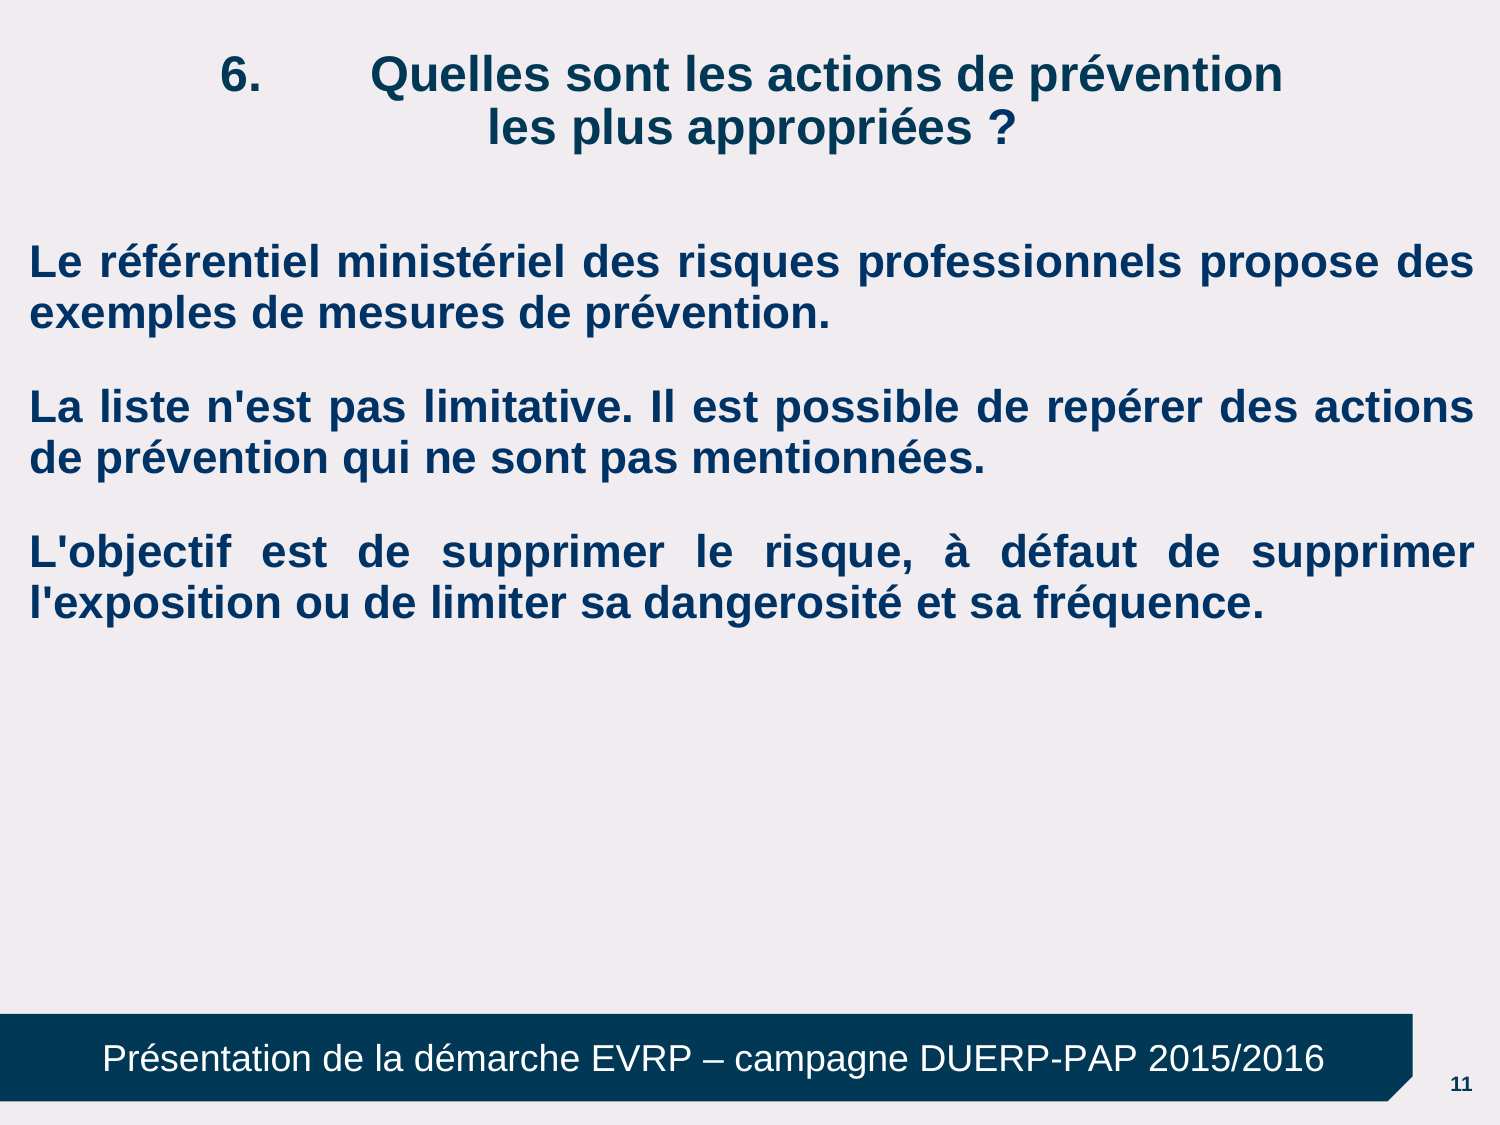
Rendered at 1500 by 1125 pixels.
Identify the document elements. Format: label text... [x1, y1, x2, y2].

list Le référentiel ministériel des risques professionnels propose des exemples de mesures de prévention. La liste n'est pas limitative. Il est possible de repérer des actions de prévention qui ne sont pas mentionnées. L'objectif est de supprimer le risque, à défaut de supprimer l'exposition ou de limiter sa dangerosité et sa fréquence. [29, 236, 1477, 798]
title 6. Quelles sont les actions de prévention les plus appropriées ? [29, 29, 1477, 175]
